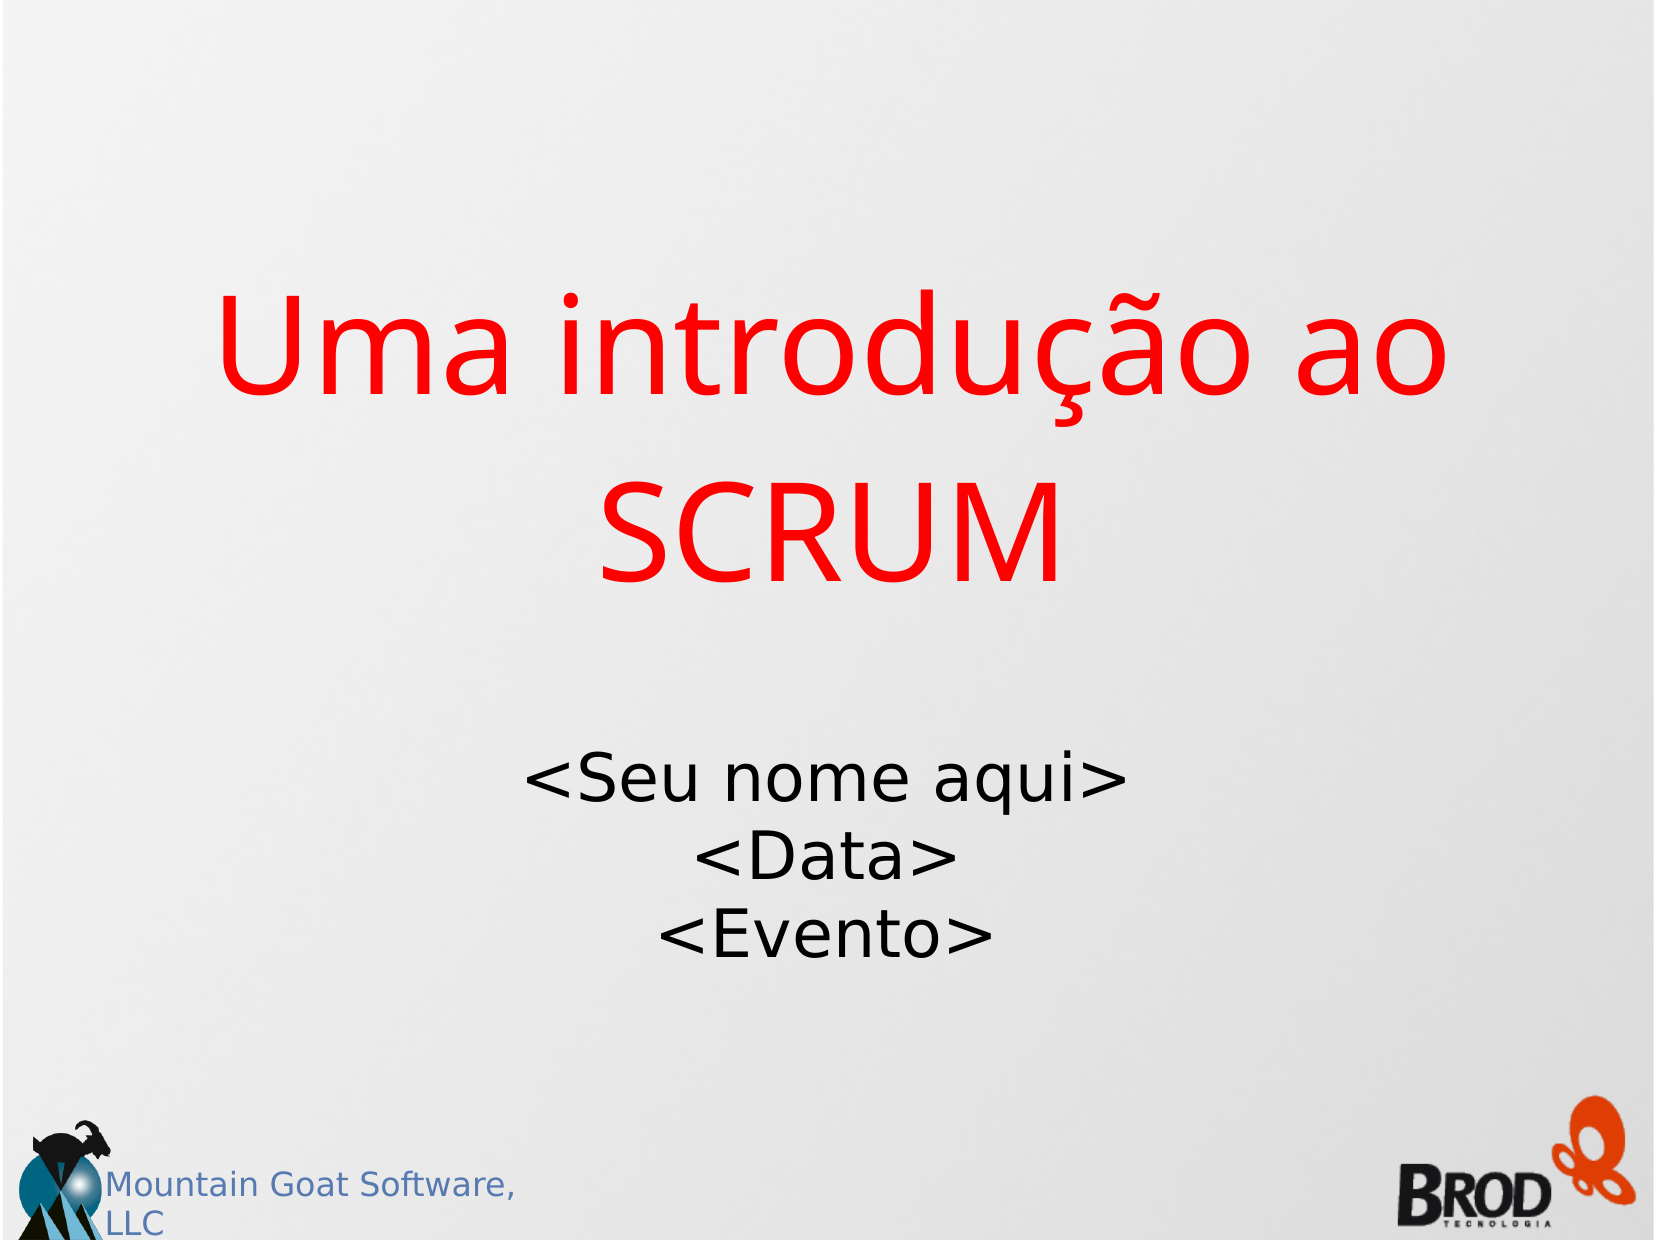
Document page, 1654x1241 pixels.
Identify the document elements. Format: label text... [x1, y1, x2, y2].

picture [2, 0, 1654, 1241]
title Uma introdução ao SCRUM [88, 220, 1577, 650]
subtitle <Seu nome aqui> <Data> <Evento> [82, 649, 1571, 1063]
